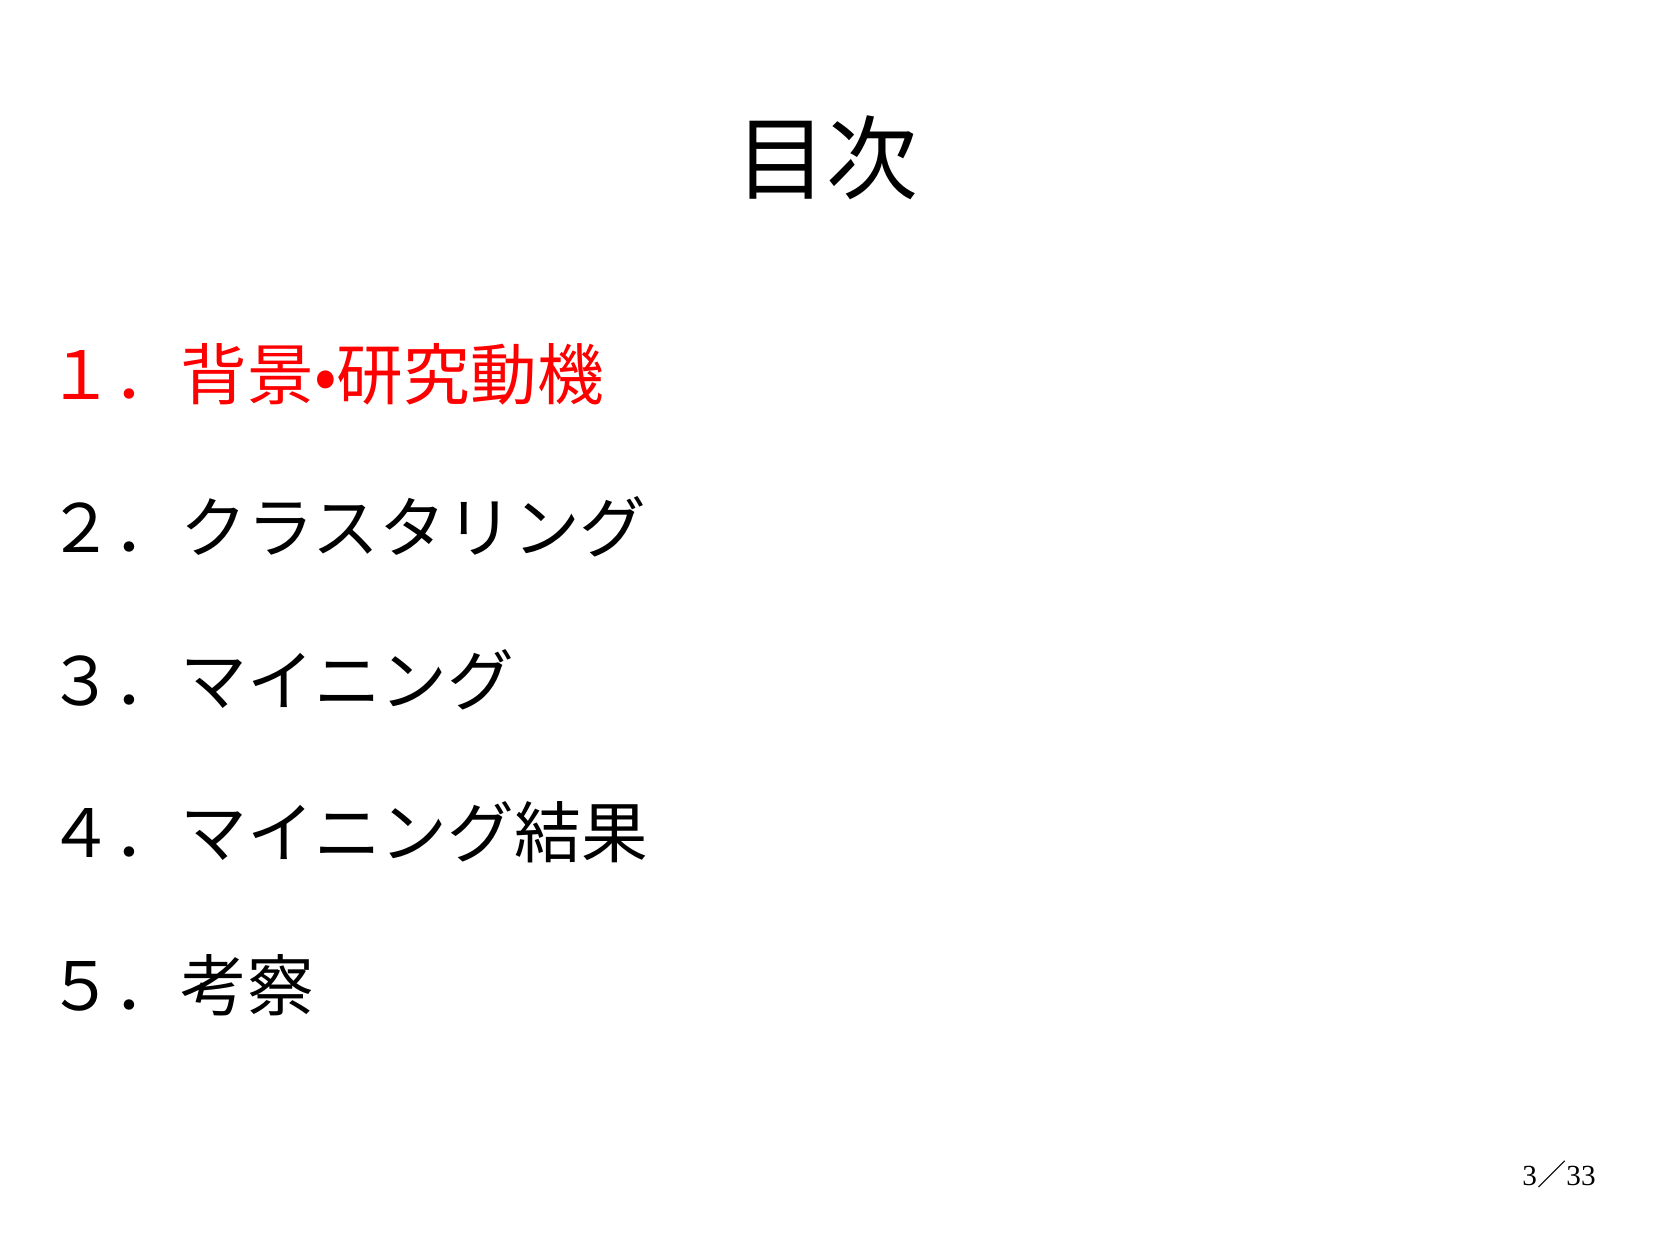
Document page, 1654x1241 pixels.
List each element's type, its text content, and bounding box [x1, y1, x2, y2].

subtitle １．背景•研究動機 ２．クラスタリング ３．マイニング ４．マイニング結果 ５．考察 [47, 260, 1536, 1100]
title 目次 [82, 49, 1571, 257]
